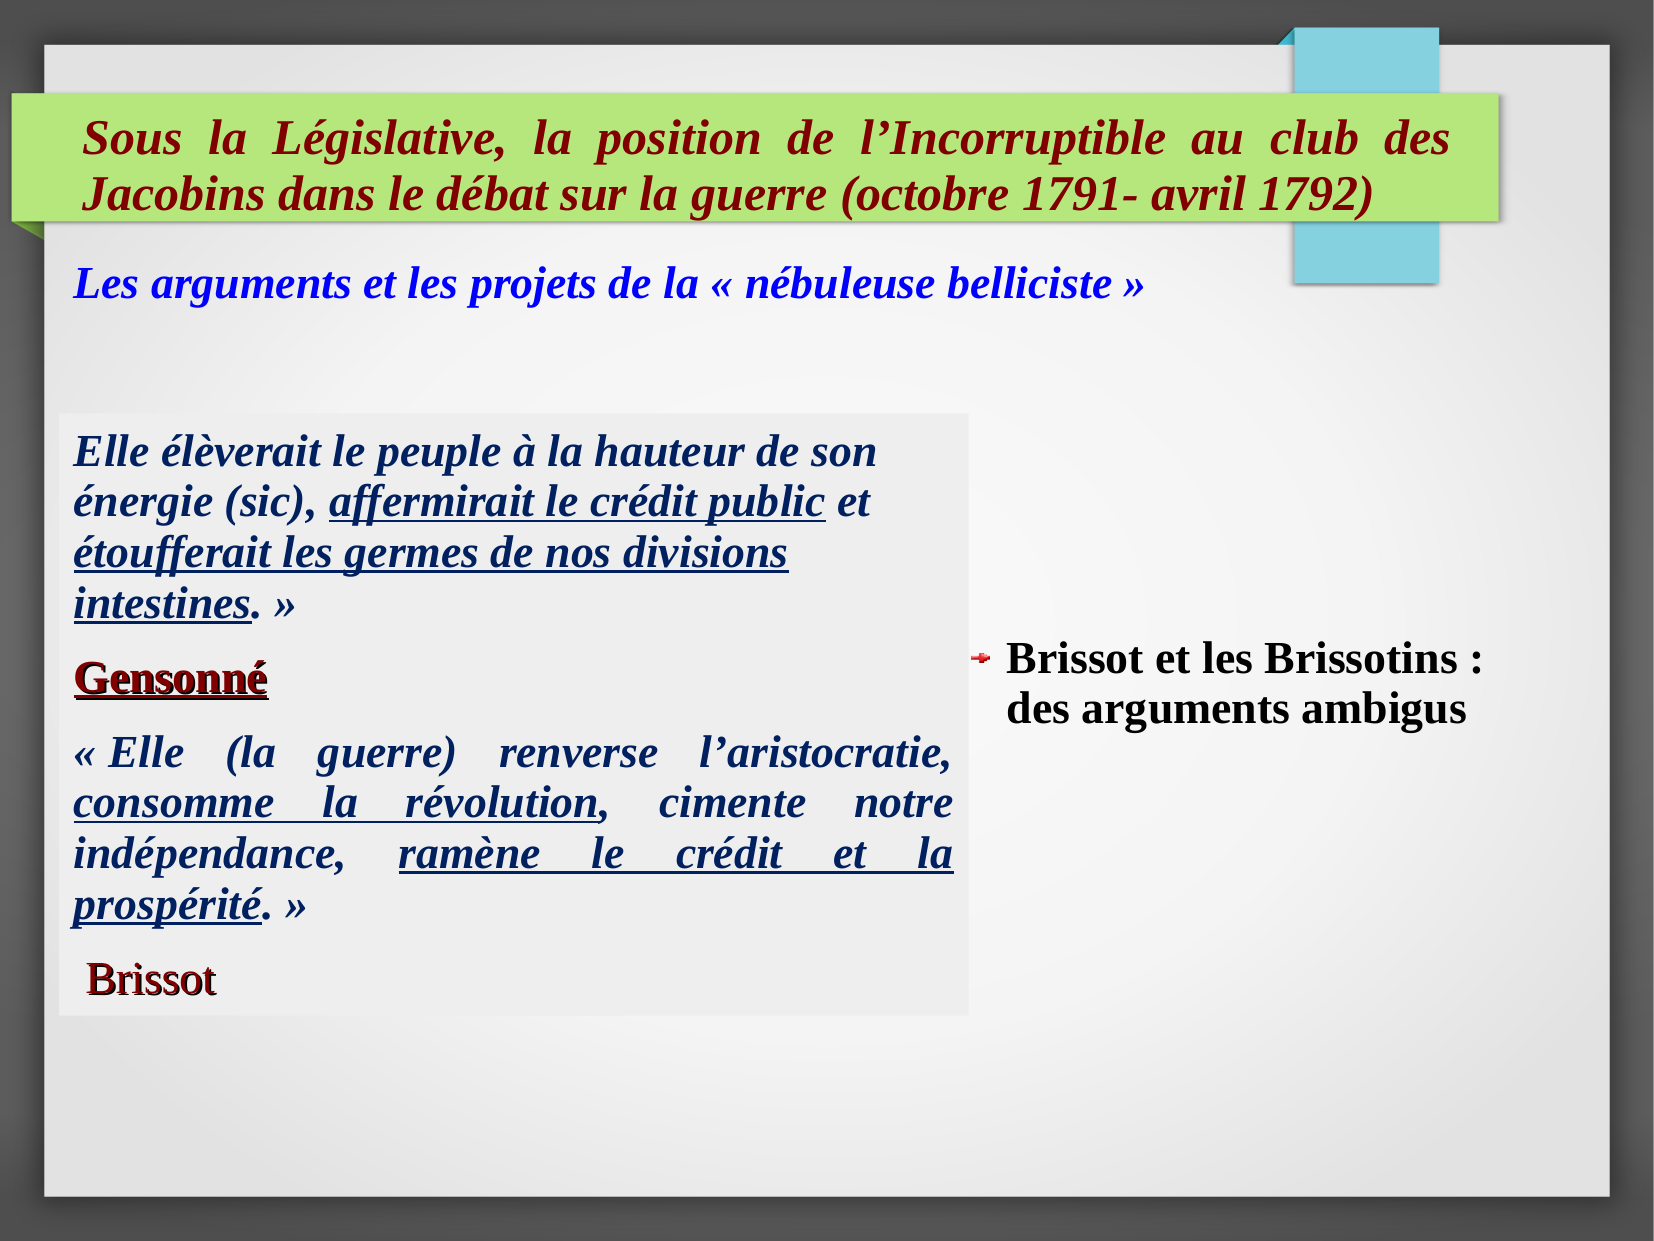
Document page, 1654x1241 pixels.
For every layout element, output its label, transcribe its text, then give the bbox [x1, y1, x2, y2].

title Sous la Législative, la position de l’Incorruptible au club des Jacobins dans le débat sur la guerre (octobre 1791- avril 1792) [82, 82, 1453, 249]
text_box Elle élèverait le peuple à la hauteur de son énergie (sic), affermirait le crédit public et étoufferait les germes de nos divisions intestines. » Gensonné « Elle (la guerre) renverse l’aristocratie, consomme la révolution, cimente notre indépendance, ramène le crédit et la prospérité. » Brissot [59, 413, 969, 1016]
picture [0, 0, 1654, 1241]
text_box Brissot et les Brissotins : des arguments ambigus [969, 625, 1560, 792]
text_box Les arguments et les projets de la « nébuleuse belliciste » [59, 248, 1312, 319]
